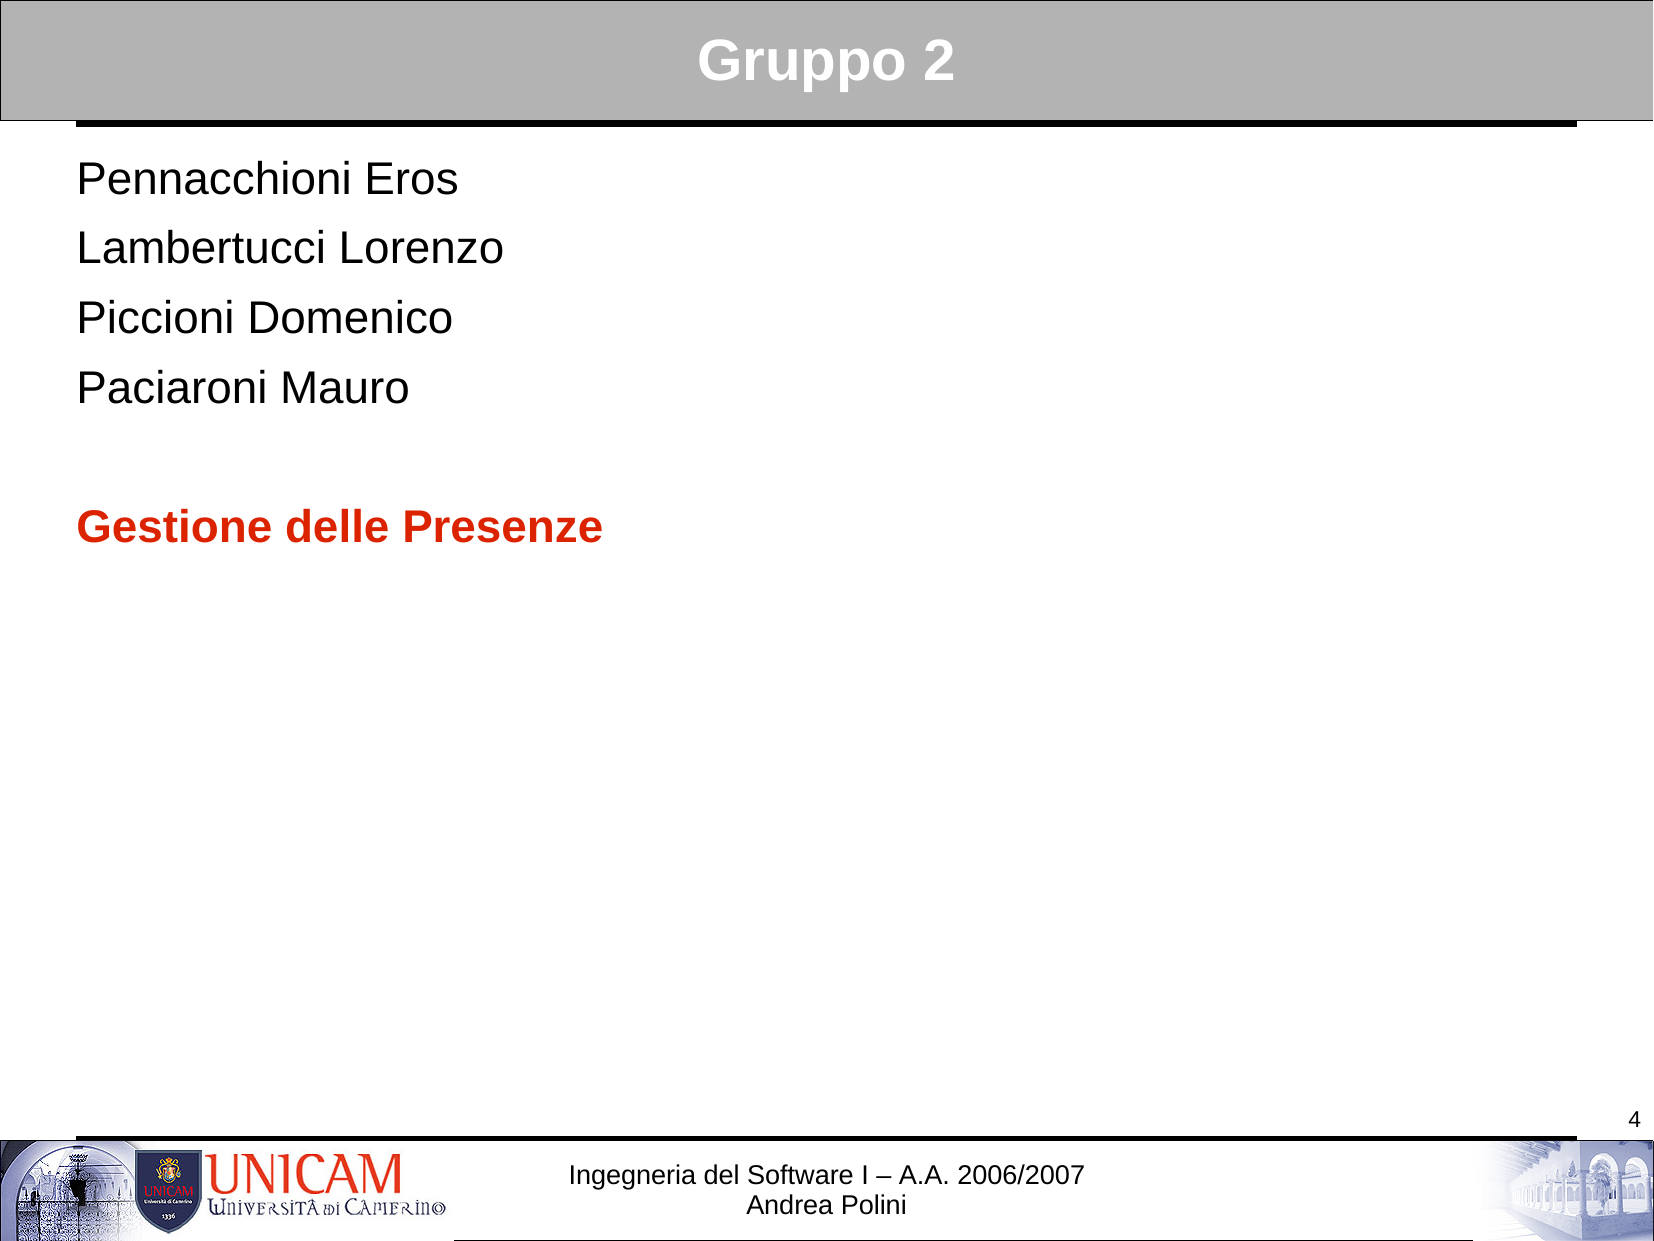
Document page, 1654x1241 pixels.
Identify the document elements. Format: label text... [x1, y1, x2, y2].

picture [0, 1141, 454, 1241]
list Pennacchioni Eros Lambertucci Lorenzo Piccioni Domenico Paciaroni Mauro Gestione delle Presenze [76, 152, 1577, 672]
title Gruppo 2 [0, 0, 1653, 121]
picture [1473, 1141, 1654, 1241]
